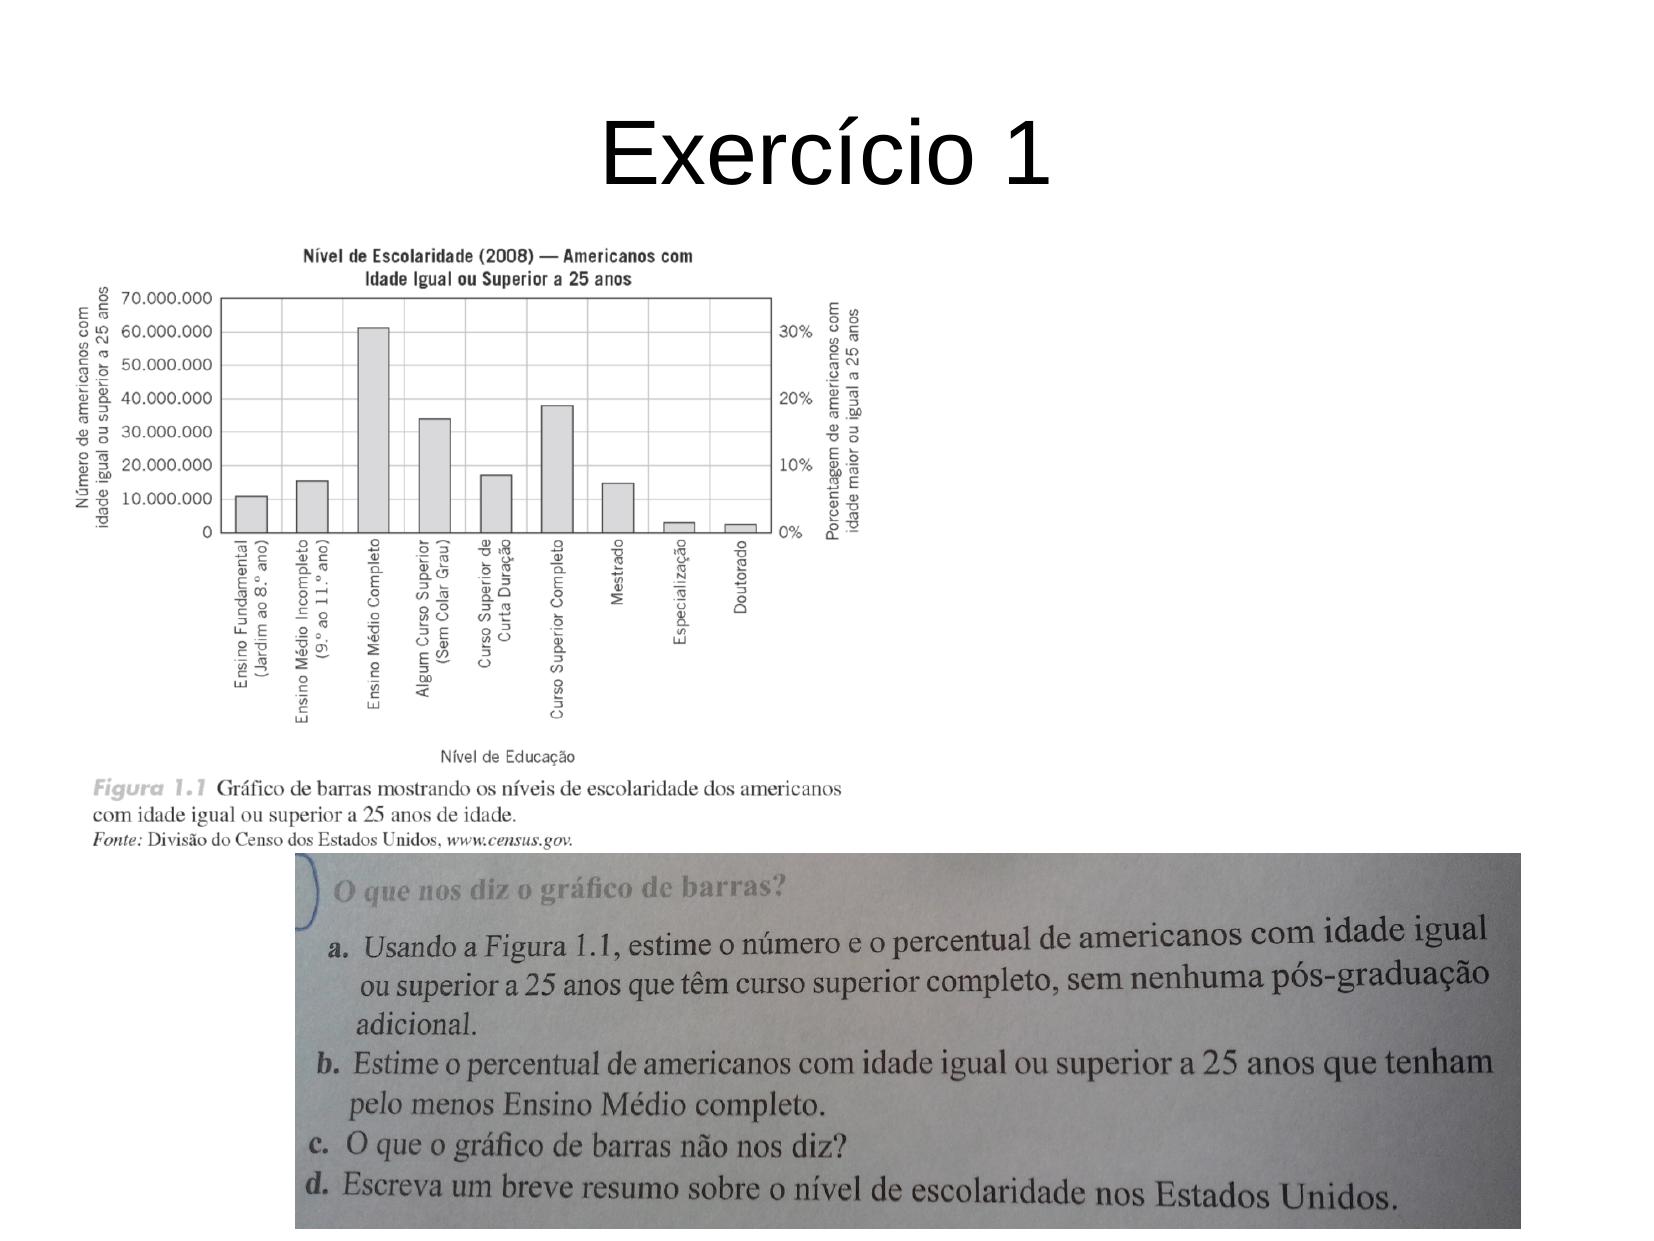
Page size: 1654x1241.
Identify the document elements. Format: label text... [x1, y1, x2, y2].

title Exercício 1 [82, 49, 1571, 257]
picture [47, 224, 1521, 1229]
